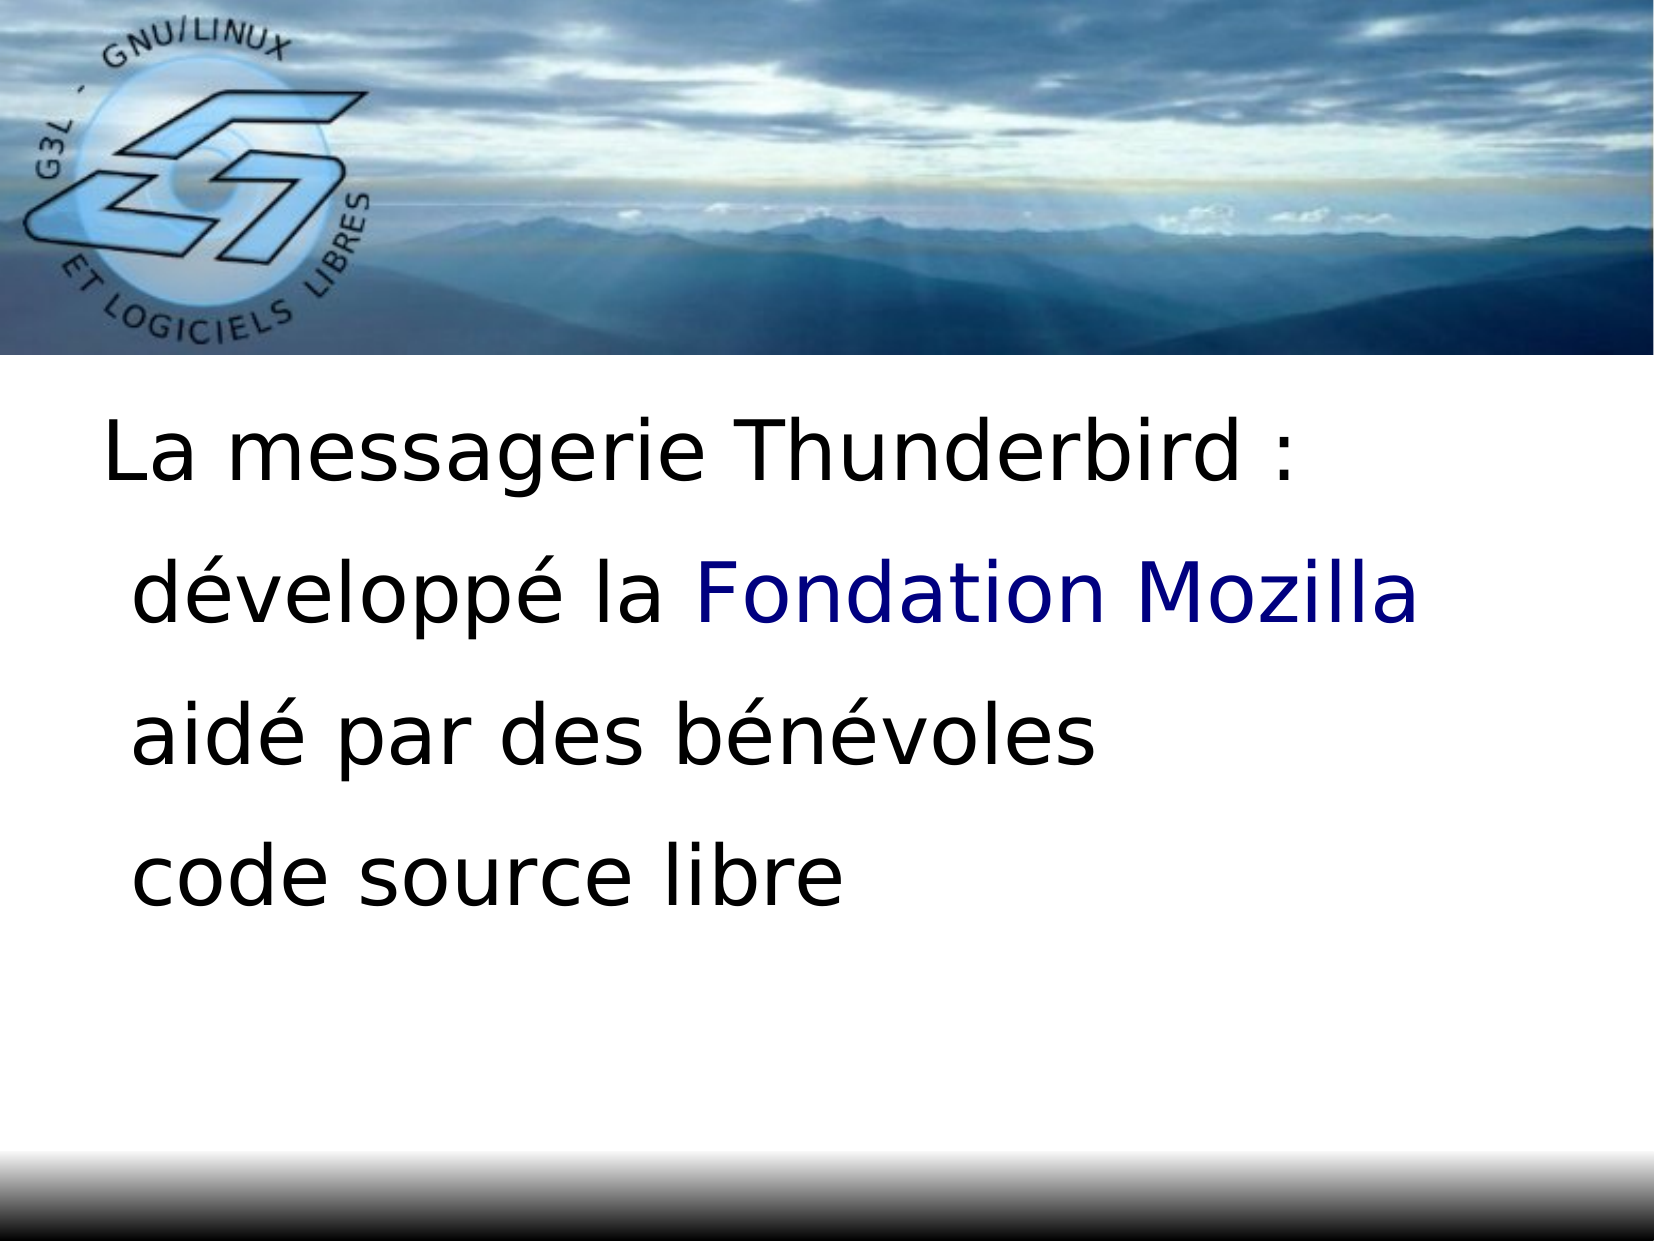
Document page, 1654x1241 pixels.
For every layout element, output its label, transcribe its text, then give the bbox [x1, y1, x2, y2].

text_box code source libre [88, 820, 892, 933]
text_box [0, 1151, 1654, 1241]
text_box La messagerie Thunderbird : [86, 395, 1315, 508]
text_box développé la Fondation Mozilla [89, 537, 1467, 650]
text_box aidé par des bénévoles [88, 679, 1144, 792]
picture [0, 0, 1654, 355]
